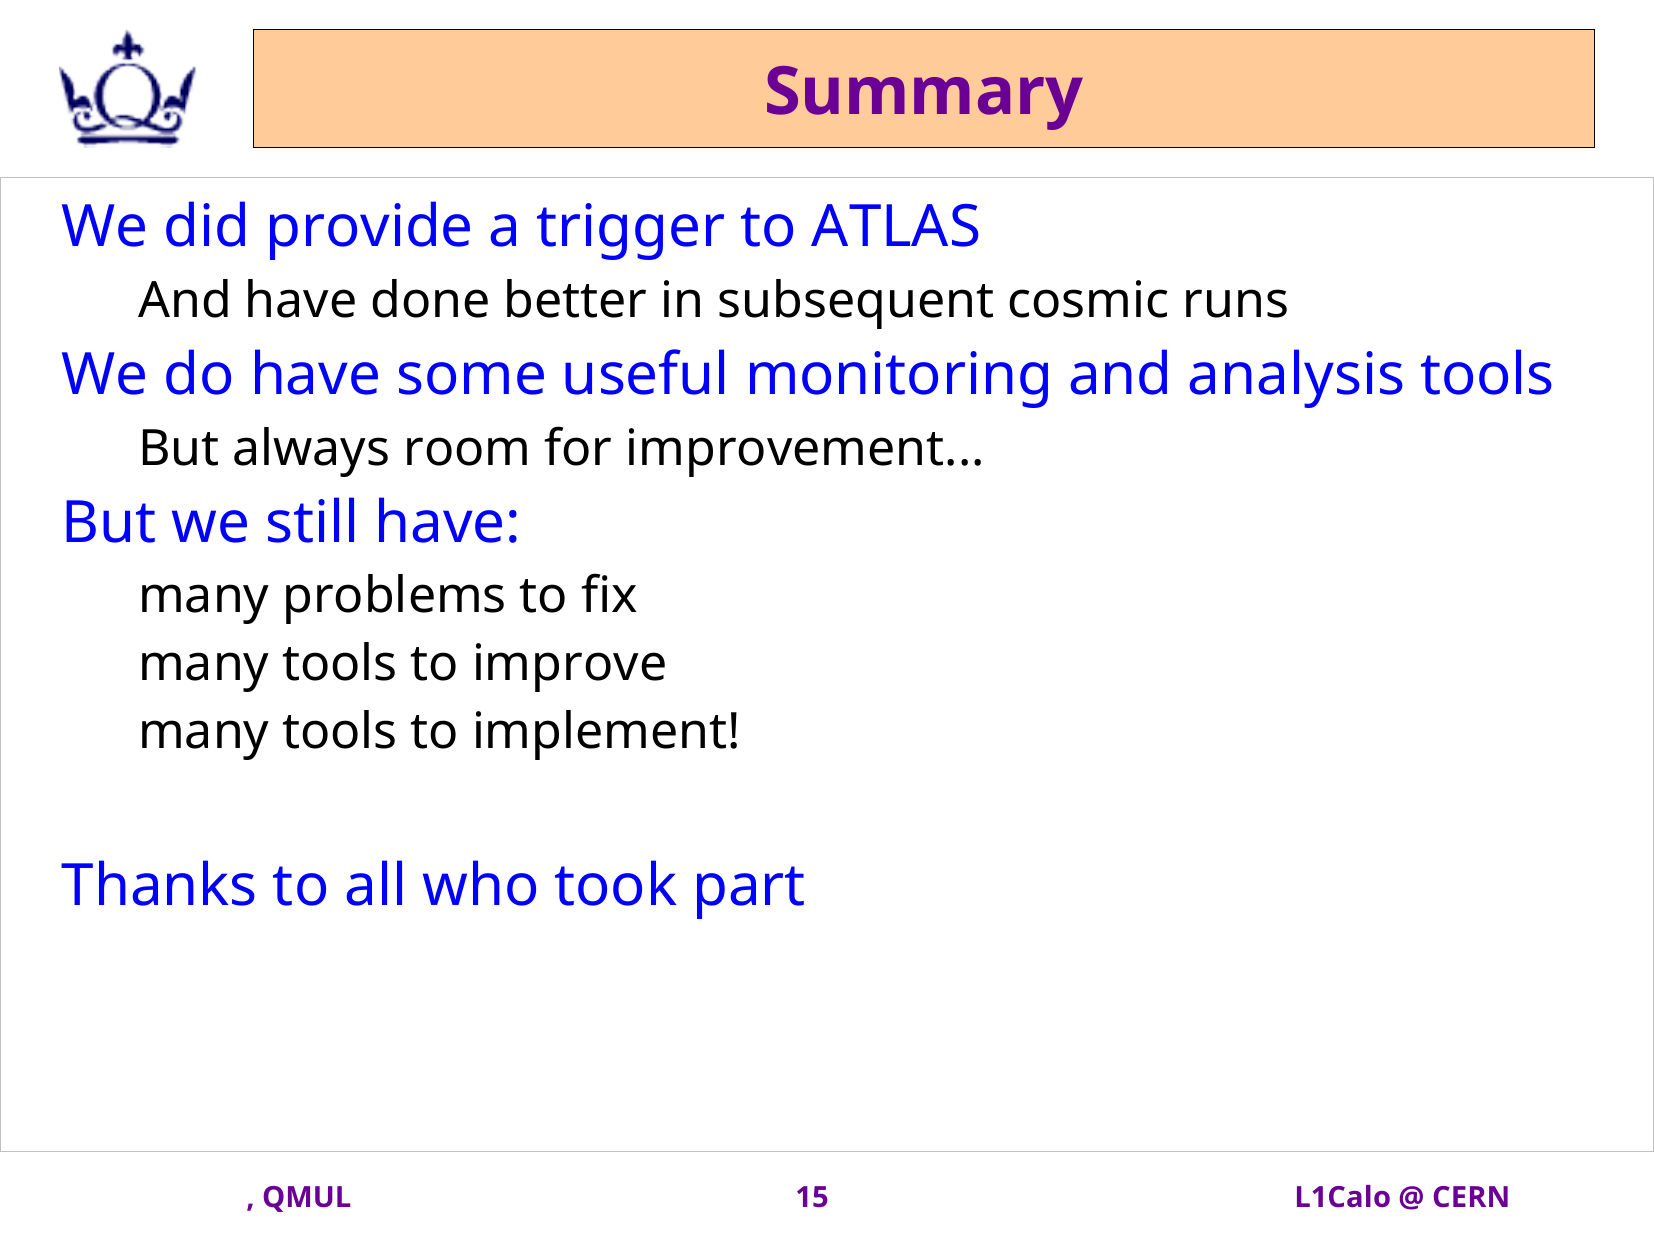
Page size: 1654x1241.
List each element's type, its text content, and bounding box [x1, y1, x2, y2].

picture [59, 29, 200, 148]
list We did provide a trigger to ATLAS And have done better in subsequent cosmic runs We do have some useful monitoring and analysis tools But always room for improvement... But we still have: many problems to fix many tools to improve many tools to implement! Thanks to all who took part [43, 184, 1612, 1156]
title Summary [253, 29, 1595, 148]
